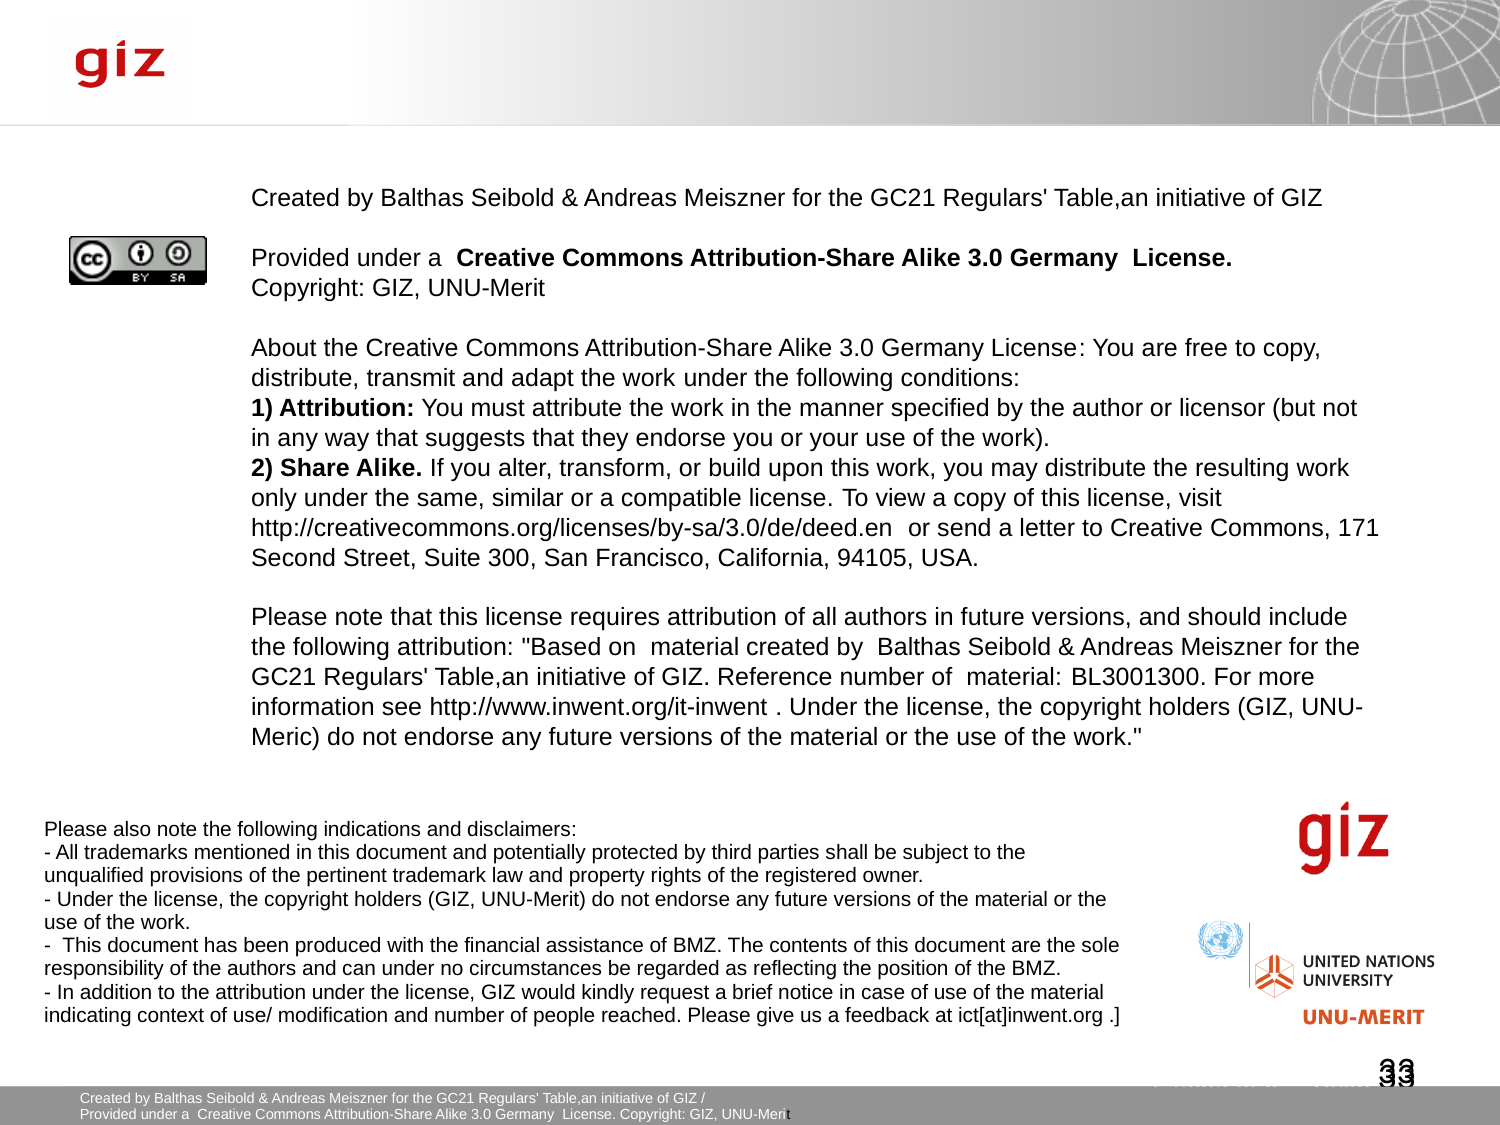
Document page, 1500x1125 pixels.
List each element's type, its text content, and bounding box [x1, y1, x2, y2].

text_box Please also note the following indications and disclaimers: - All trademarks mentioned in this document and potentially protected by third parties shall be subject to the unqualified provisions of the pertinent trademark law and property rights of the registered owner. - Under the license, the copyright holders (GIZ, UNU-Merit) do not endorse any future versions of the material or the use of the work. - This document has been produced with the financial assistance of BMZ. The contents of this document are the sole responsibility of the authors and can under no circumstances be regarded as reflecting the position of the BMZ. - In addition to the attribution under the license, GIZ would kindly request a brief notice in case of use of the material indicating context of use/ modification and number of people reached. Please give us a feedback at ict[at]inwent.org .] [29, 809, 1140, 1058]
title Created by Balthas Seibold & Andreas Meiszner for the GC21 Regulars' Table,an initiative of GIZ Provided under a Creative Commons Attribution-Share Alike 3.0 Germany License. Copyright: GIZ, UNU-Merit About the Creative Commons Attribution-Share Alike 3.0 Germany License: You are free to copy, distribute, transmit and adapt the work under the following conditions: 1) Attribution: You must attribute the work in the manner specified by the author or licensor (but not in any way that suggests that they endorse you or your use of the work). 2) Share Alike. If you alter, transform, or build upon this work, you may distribute the resulting work only under the same, similar or a compatible license. To view a copy of this license, visit http://creativecommons.org/licenses/by-sa/3.0/de/deed.en or send a letter to Creative Commons, 171 Second Street, Suite 300, San Francisco, California, 94105, USA. Please note that this license requires attribution of all authors in future versions, and should include the following attribution: "Based on material created by Balthas Seibold & Andreas Meiszner for the GC21 Regulars' Table,an initiative of GIZ. Reference number of material: BL3001300. For more information see http://www.inwent.org/it-inwent . Under the license, the copyright holders (GIZ, UNU-Meric) do not endorse any future versions of the material or the use of the work." [236, 170, 1400, 822]
picture [69, 236, 207, 285]
picture [1187, 767, 1447, 1030]
